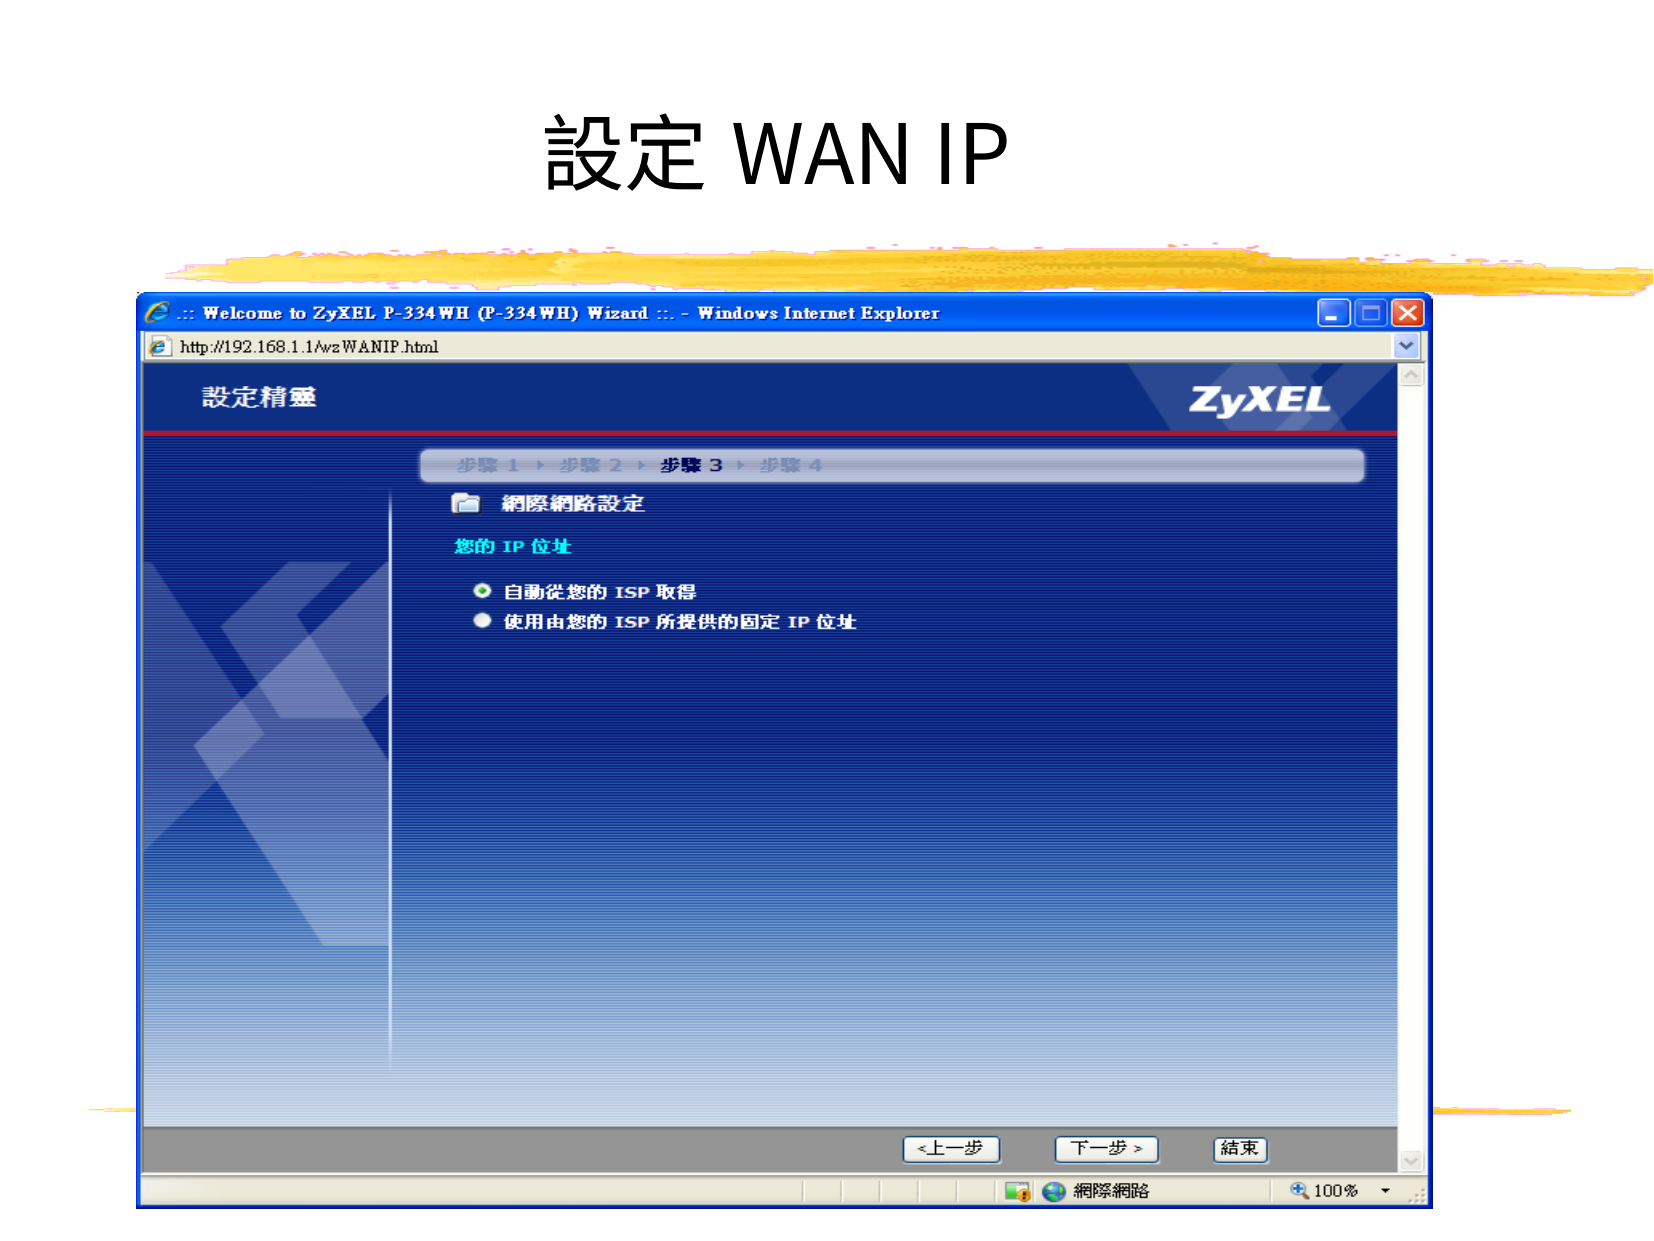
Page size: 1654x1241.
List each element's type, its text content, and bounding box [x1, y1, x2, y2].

picture [82, 237, 1654, 1209]
title 設定WAN IP [73, 41, 1479, 249]
